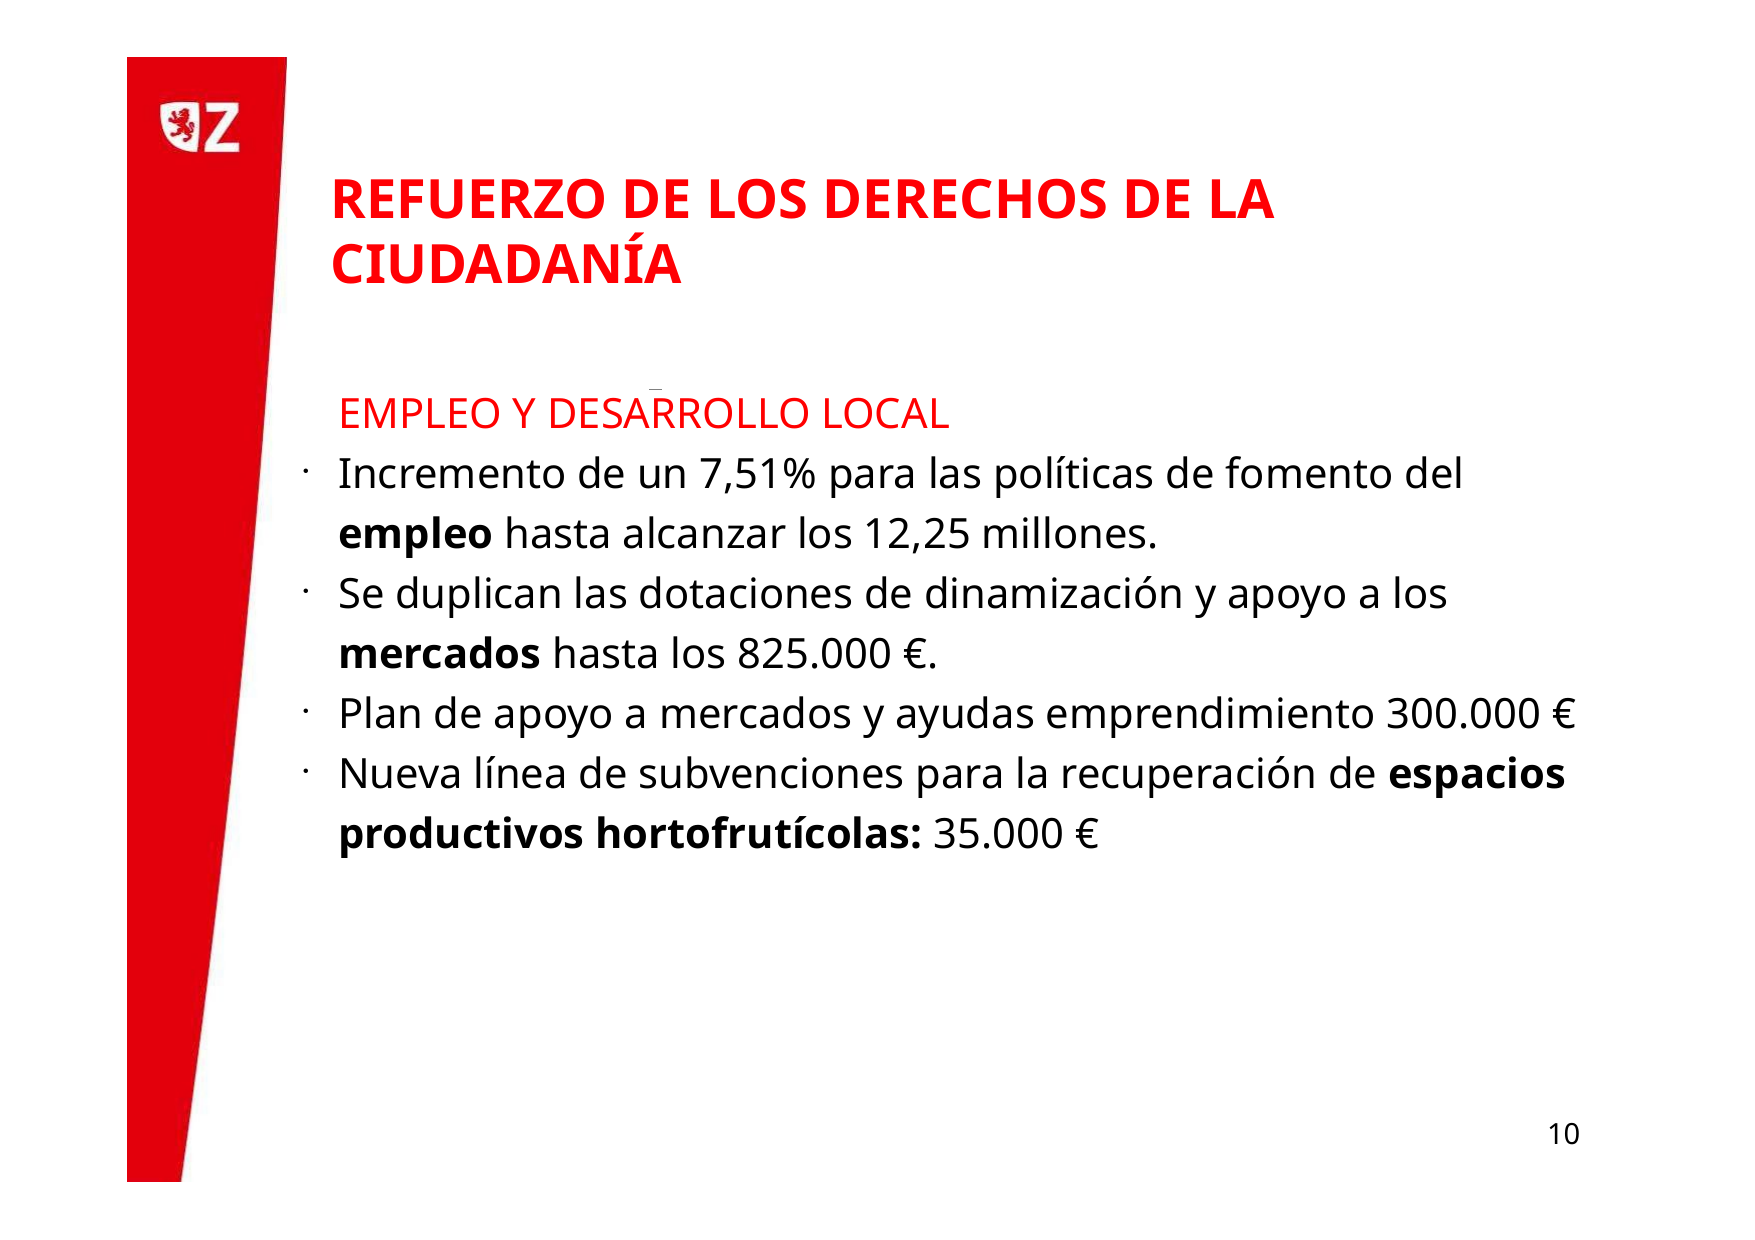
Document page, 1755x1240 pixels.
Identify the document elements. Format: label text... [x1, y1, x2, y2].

picture [127, 57, 288, 1182]
text_box <número> [1547, 1112, 1617, 1151]
text_box EMPLEO Y DESARROLLO LOCAL Incremento de un 7,51% para las políticas de fomento del empleo hasta alcanzar los 12,25 millones. Se duplican las dotaciones de dinamización y apoyo a los mercados hasta los 825.000 €. Plan de apoyo a mercados y ayudas emprendimiento 300.000 € Nueva línea de subvenciones para la recuperación de espacios productivos hortofrutícolas: 35.000 € [302, 324, 1577, 1078]
text_box REFUERZO DE LOS DERECHOS DE LA CIUDADANÍA [330, 162, 1527, 324]
